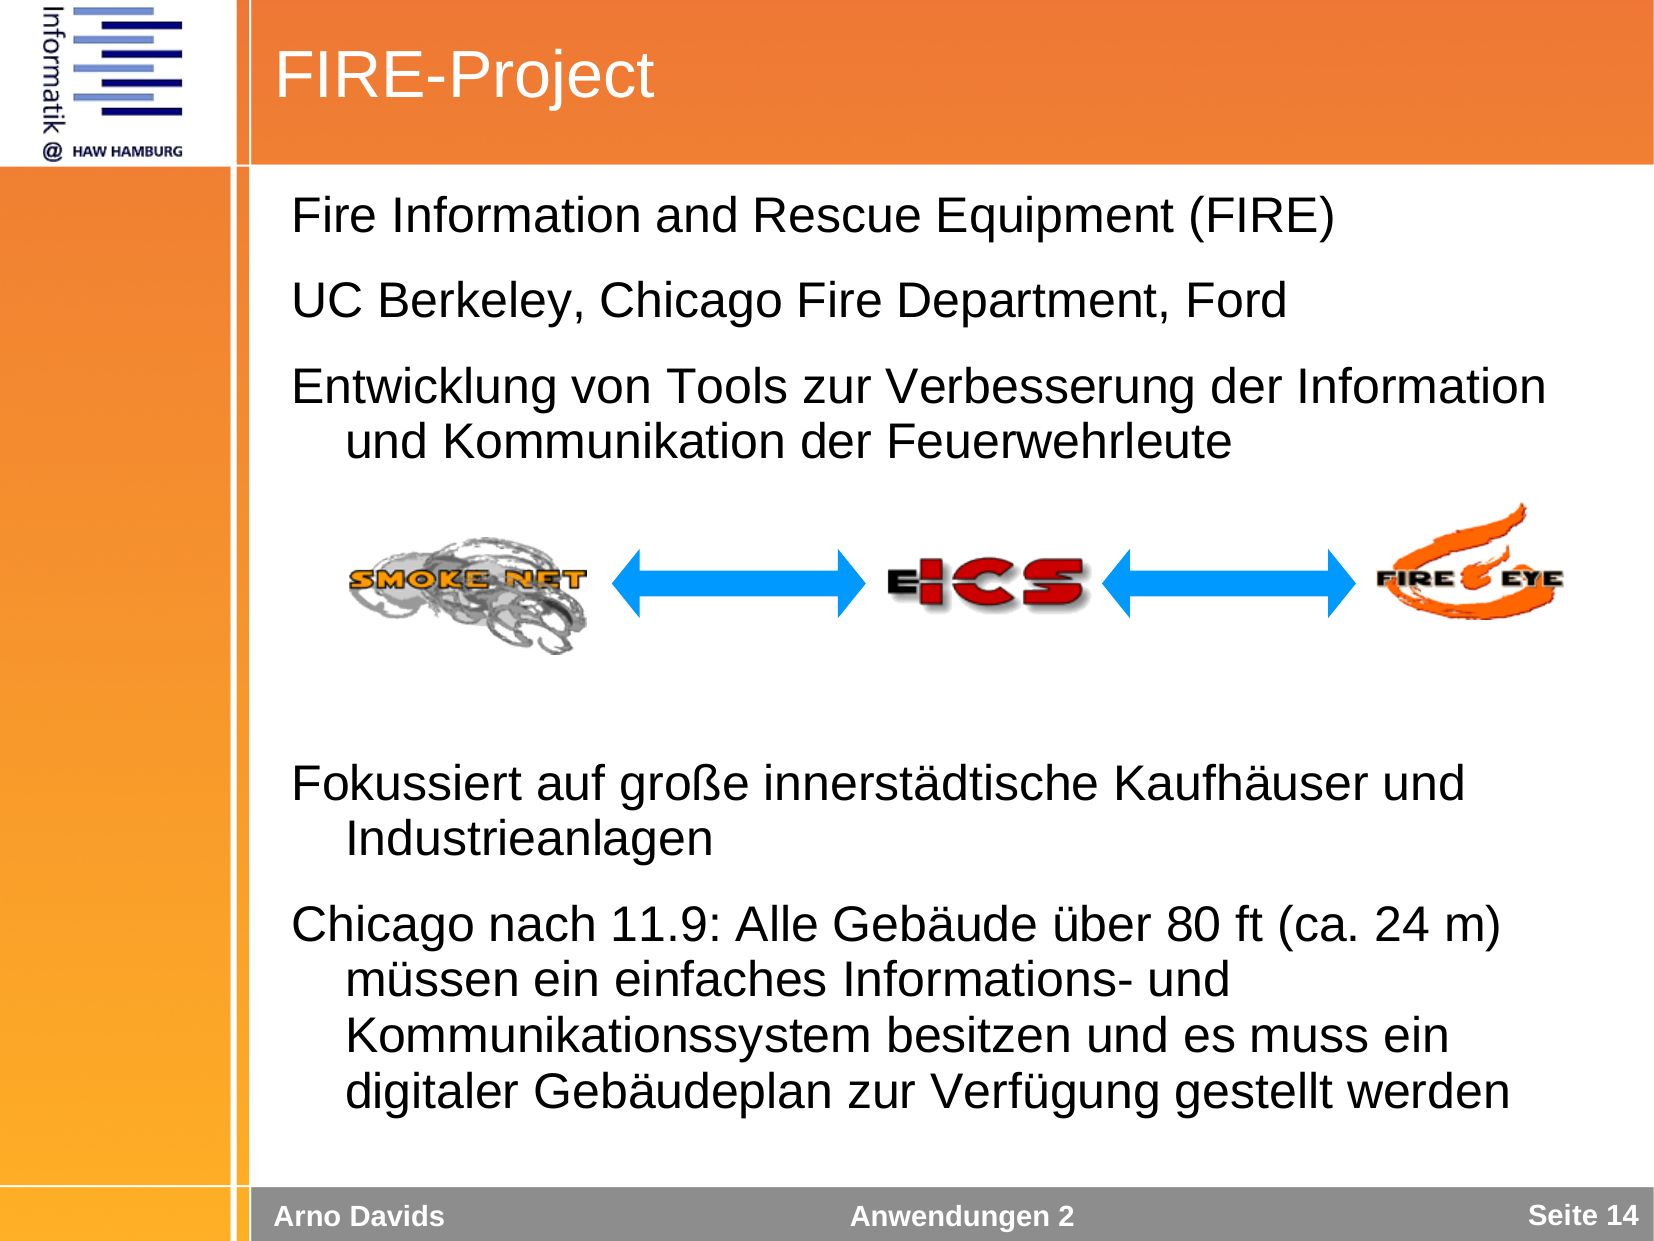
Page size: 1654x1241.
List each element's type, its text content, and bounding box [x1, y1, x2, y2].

list Fire Information and Rescue Equipment (FIRE) UC Berkeley, Chicago Fire Department, Ford Entwicklung von Tools zur Verbesserung der Information und Kommunikation der Feuerwehrleute Fokussiert auf große innerstädtische Kaufhäuser und Industrieanlagen Chicago nach 11.9: Alle Gebäude über 80 ft (ca. 24 m) müssen ein einfaches Informations- und Kommunikationssystem besitzen und es muss ein digitaler Gebäudeplan zur Verfügung gestellt werden [274, 187, 1576, 1163]
text_box [611, 548, 866, 619]
picture [43, 5, 186, 162]
picture [0, 0, 1654, 1241]
title FIRE-Project [274, 19, 1651, 130]
text_box [1101, 548, 1356, 619]
